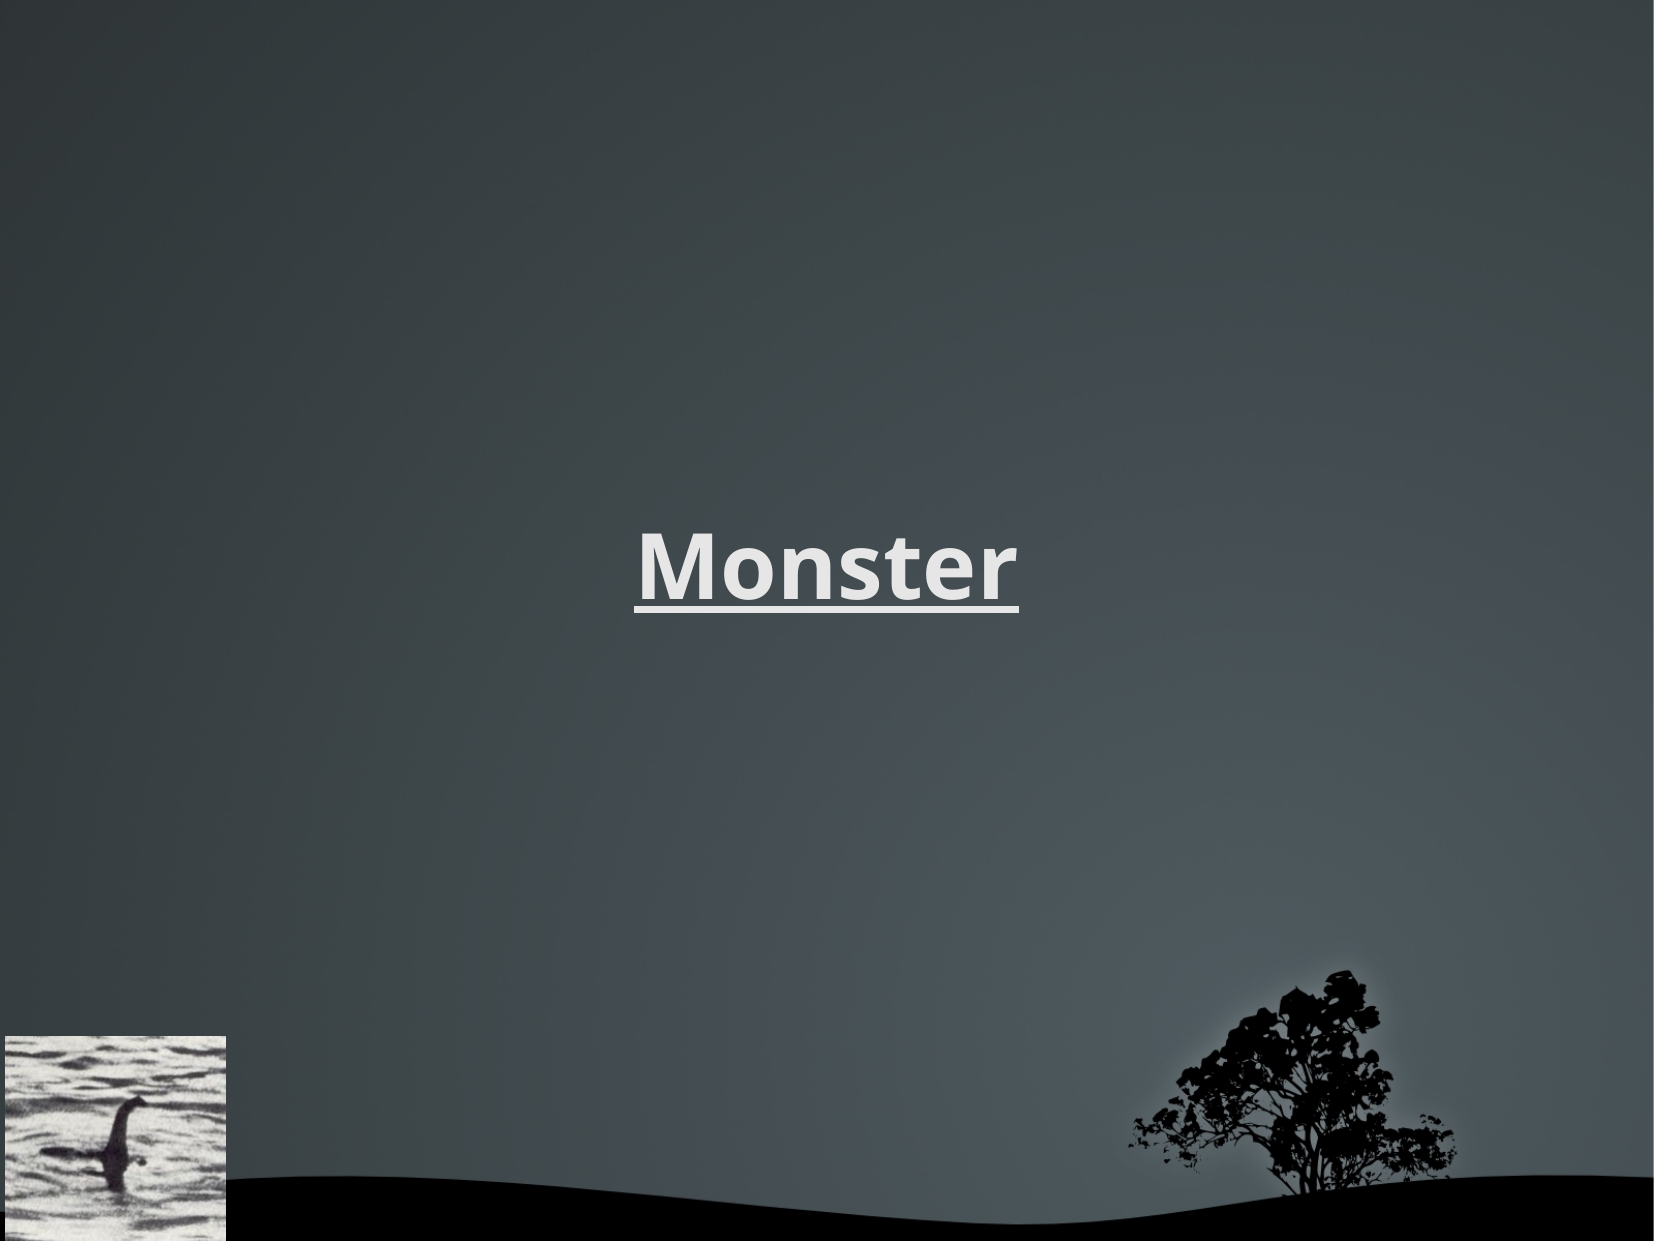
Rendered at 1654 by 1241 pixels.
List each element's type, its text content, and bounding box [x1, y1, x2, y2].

title Monster [82, 460, 1571, 668]
picture [0, 0, 1654, 1241]
